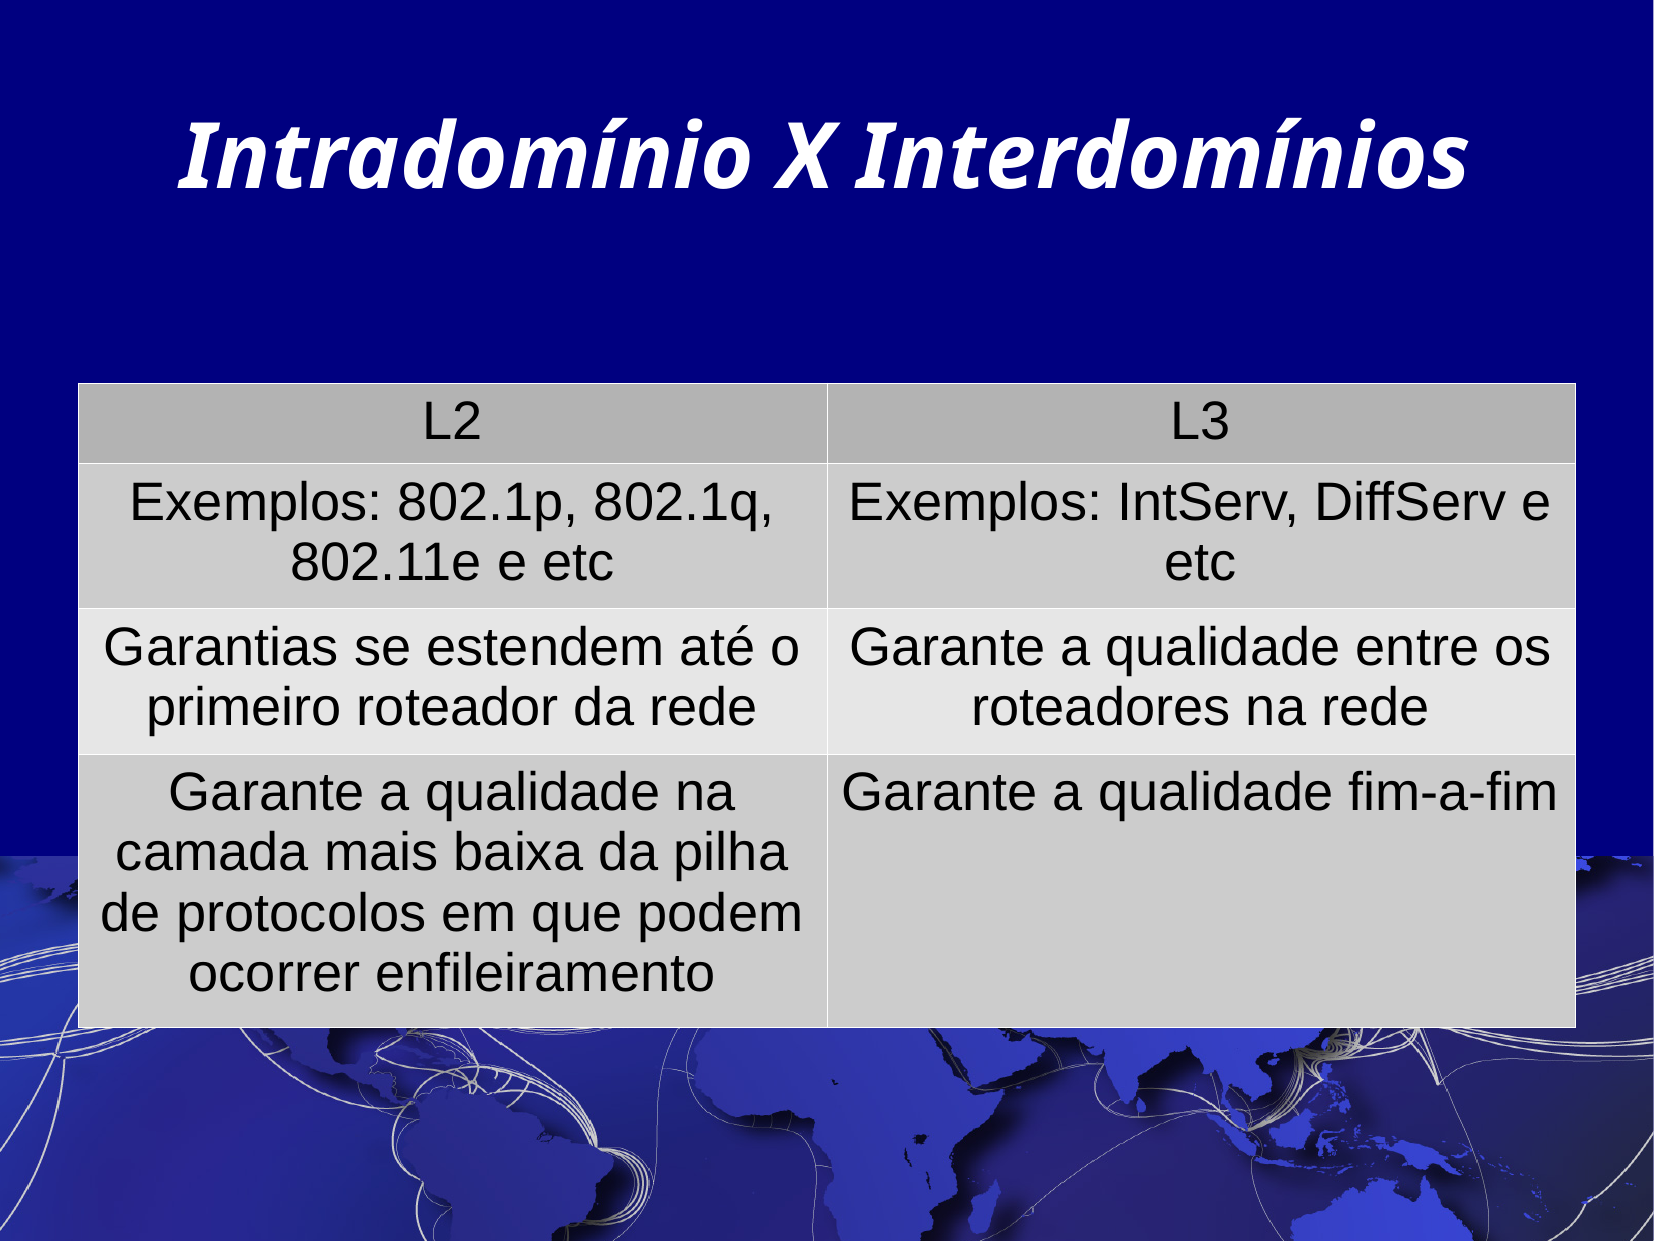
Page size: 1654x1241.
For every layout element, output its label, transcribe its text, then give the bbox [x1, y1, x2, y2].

table_cell Garante a qualidade entre os roteadores na rede [828, 609, 1575, 754]
table_cell Garante a qualidade fim-a-fim [828, 755, 1575, 1027]
picture [0, 856, 1654, 1241]
table_cell Exemplos: IntServ, DiffServ e etc [828, 464, 1575, 608]
table_header L3 [828, 384, 1575, 463]
table_cell Garantias se estendem até o primeiro roteador da rede [79, 609, 827, 754]
table_cell Garante a qualidade na camada mais baixa da pilha de protocolos em que podem ocorrer enfileiramento [79, 755, 827, 1027]
table_cell Exemplos: 802.1p, 802.1q, 802.11e e etc [79, 464, 827, 608]
table_header L2 [79, 384, 827, 463]
title Intradomínio X Interdomínios [82, 49, 1571, 257]
